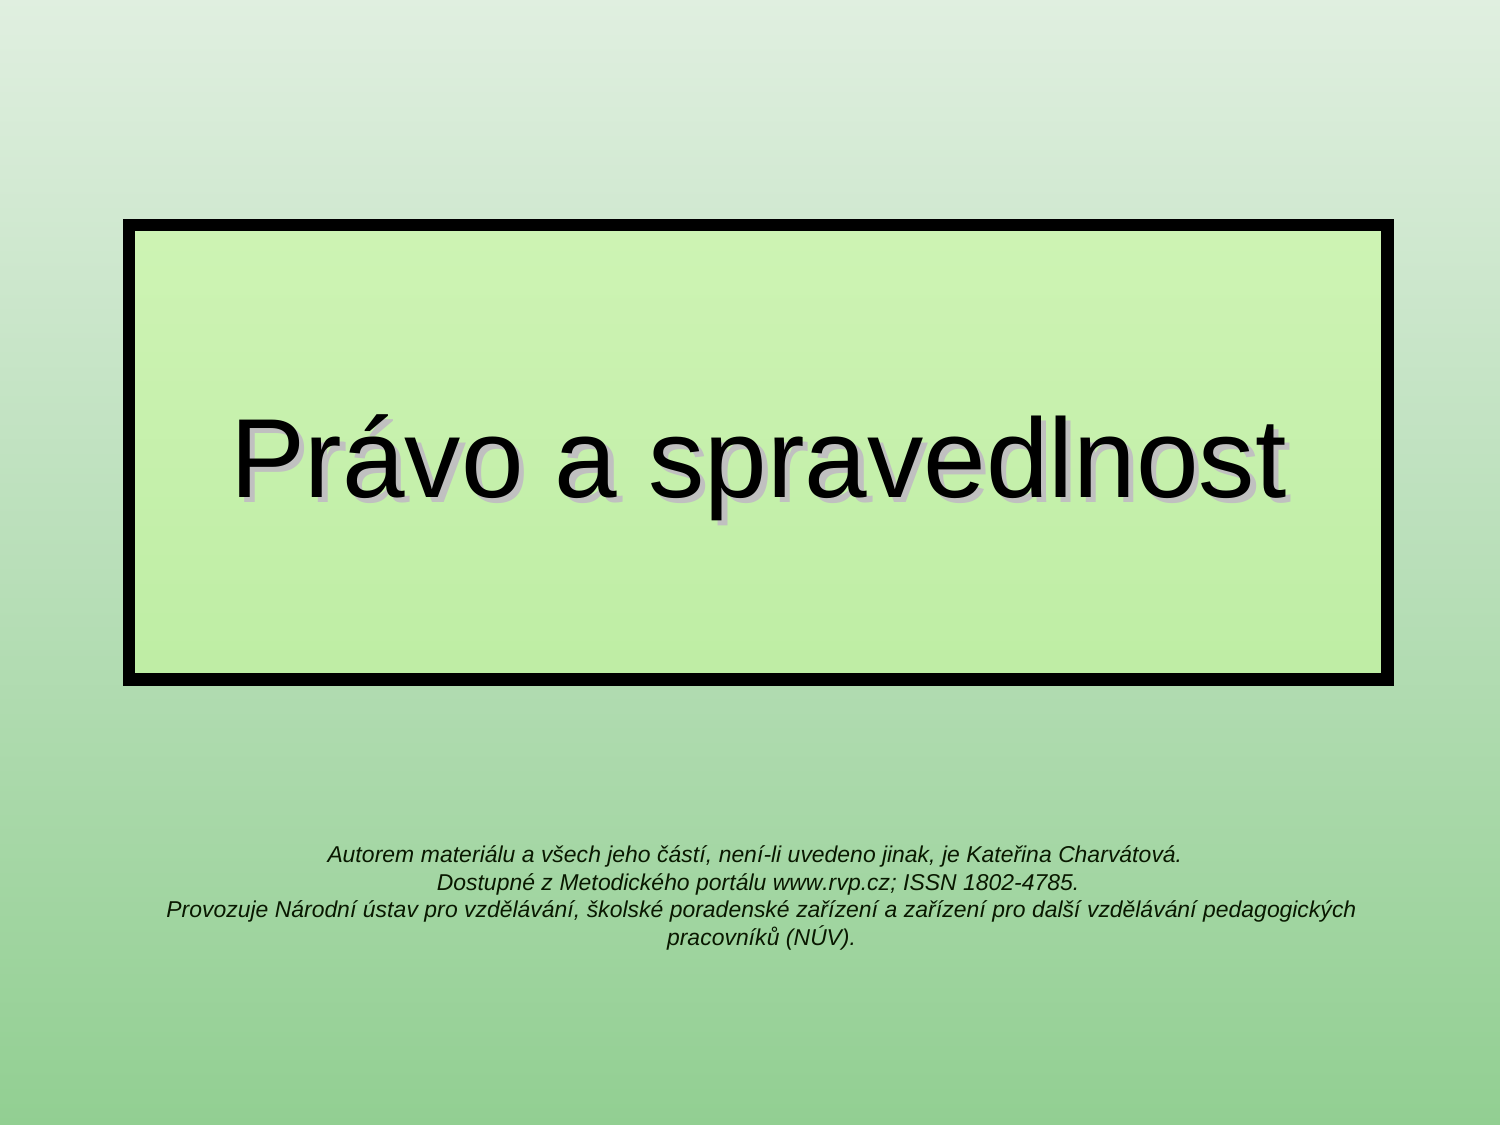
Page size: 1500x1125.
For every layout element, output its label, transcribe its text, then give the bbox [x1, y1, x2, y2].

title Právo a spravedlnost [128, 224, 1388, 680]
text_box Autorem materiálu a všech jeho částí, není-li uvedeno jinak, je Kateřina Charvátová. Dostupné z Metodického portálu www.rvp.cz; ISSN 1802-4785. Provozuje Národní ústav pro vzdělávání, školské poradenské zařízení a zařízení pro další vzdělávání pedagogických pracovníků (NÚV). [105, 831, 1418, 958]
